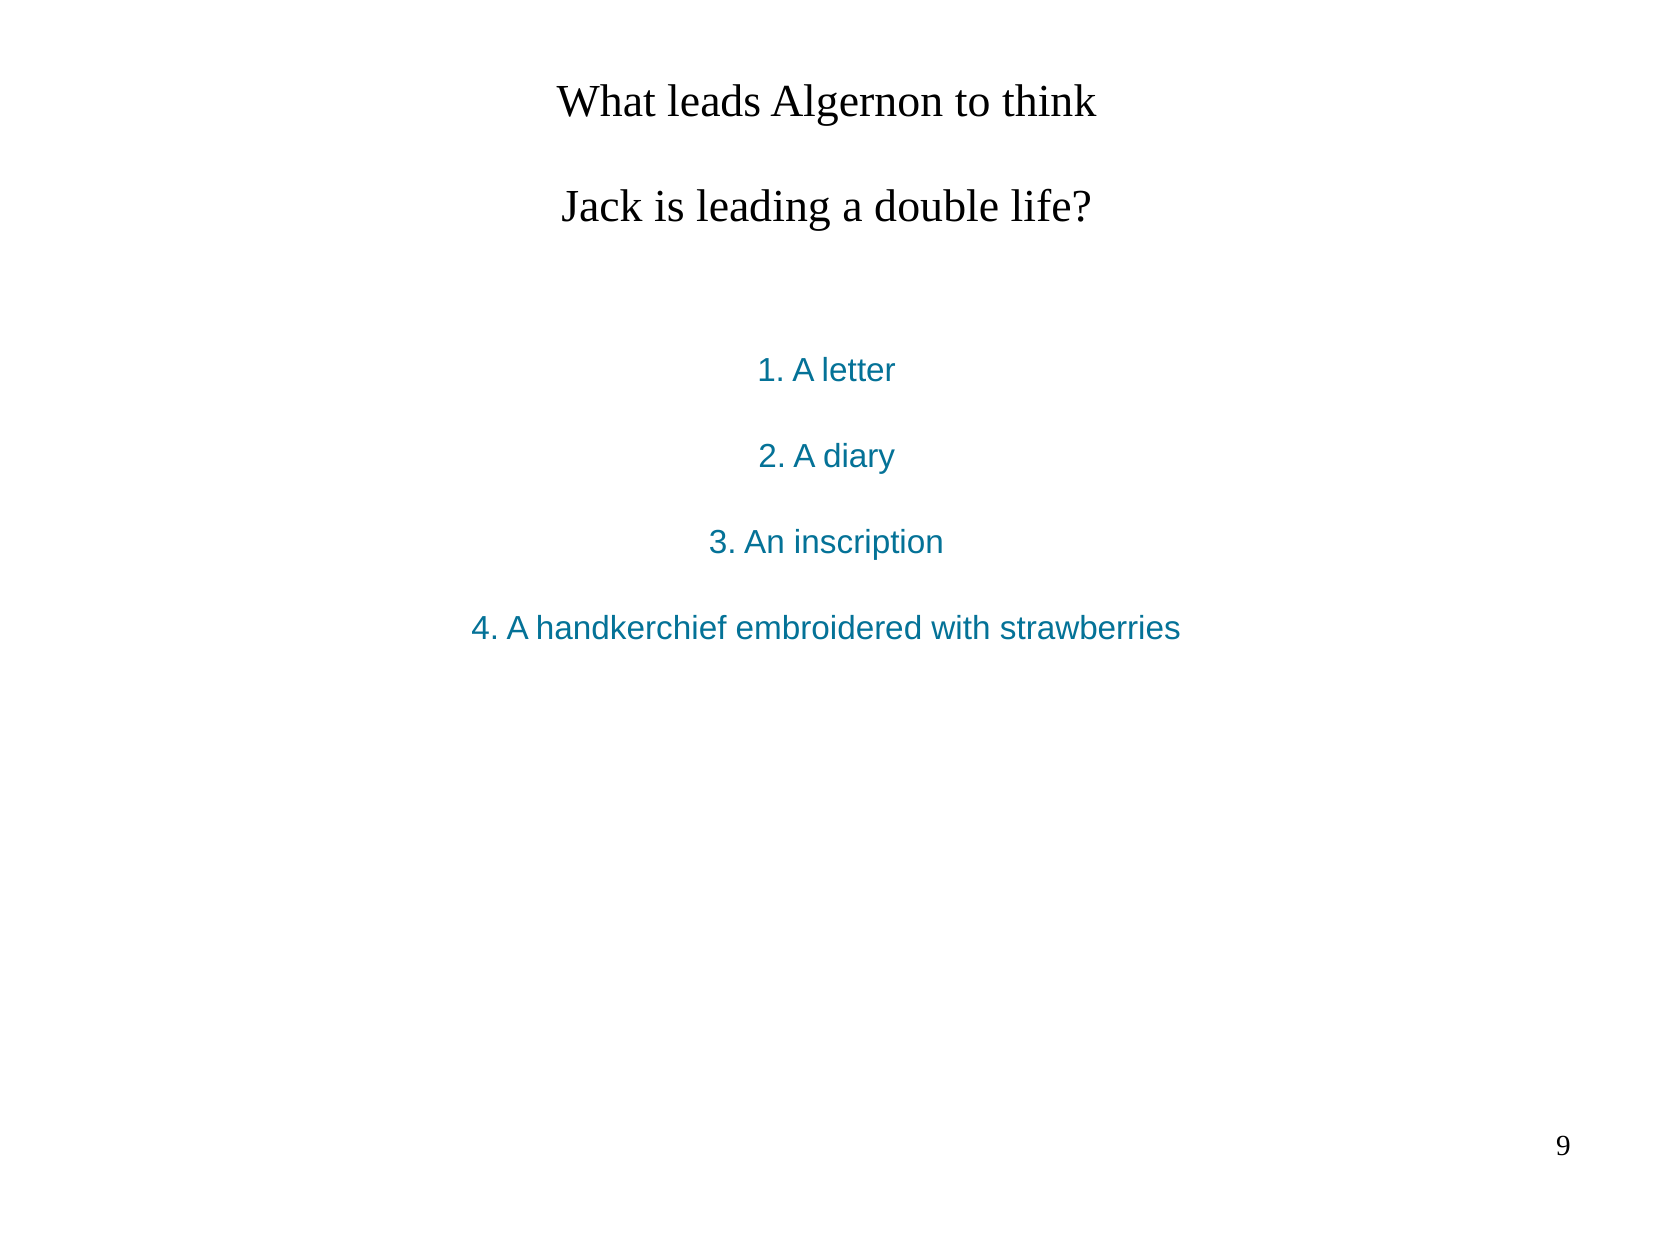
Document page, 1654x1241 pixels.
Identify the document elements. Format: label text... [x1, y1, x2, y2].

list 1. A letter 2. A diary 3. An inscription 4. A handkerchief embroidered with strawberries [114, 302, 1539, 1033]
title What leads Algernon to think Jack is leading a double life? [82, 49, 1571, 257]
